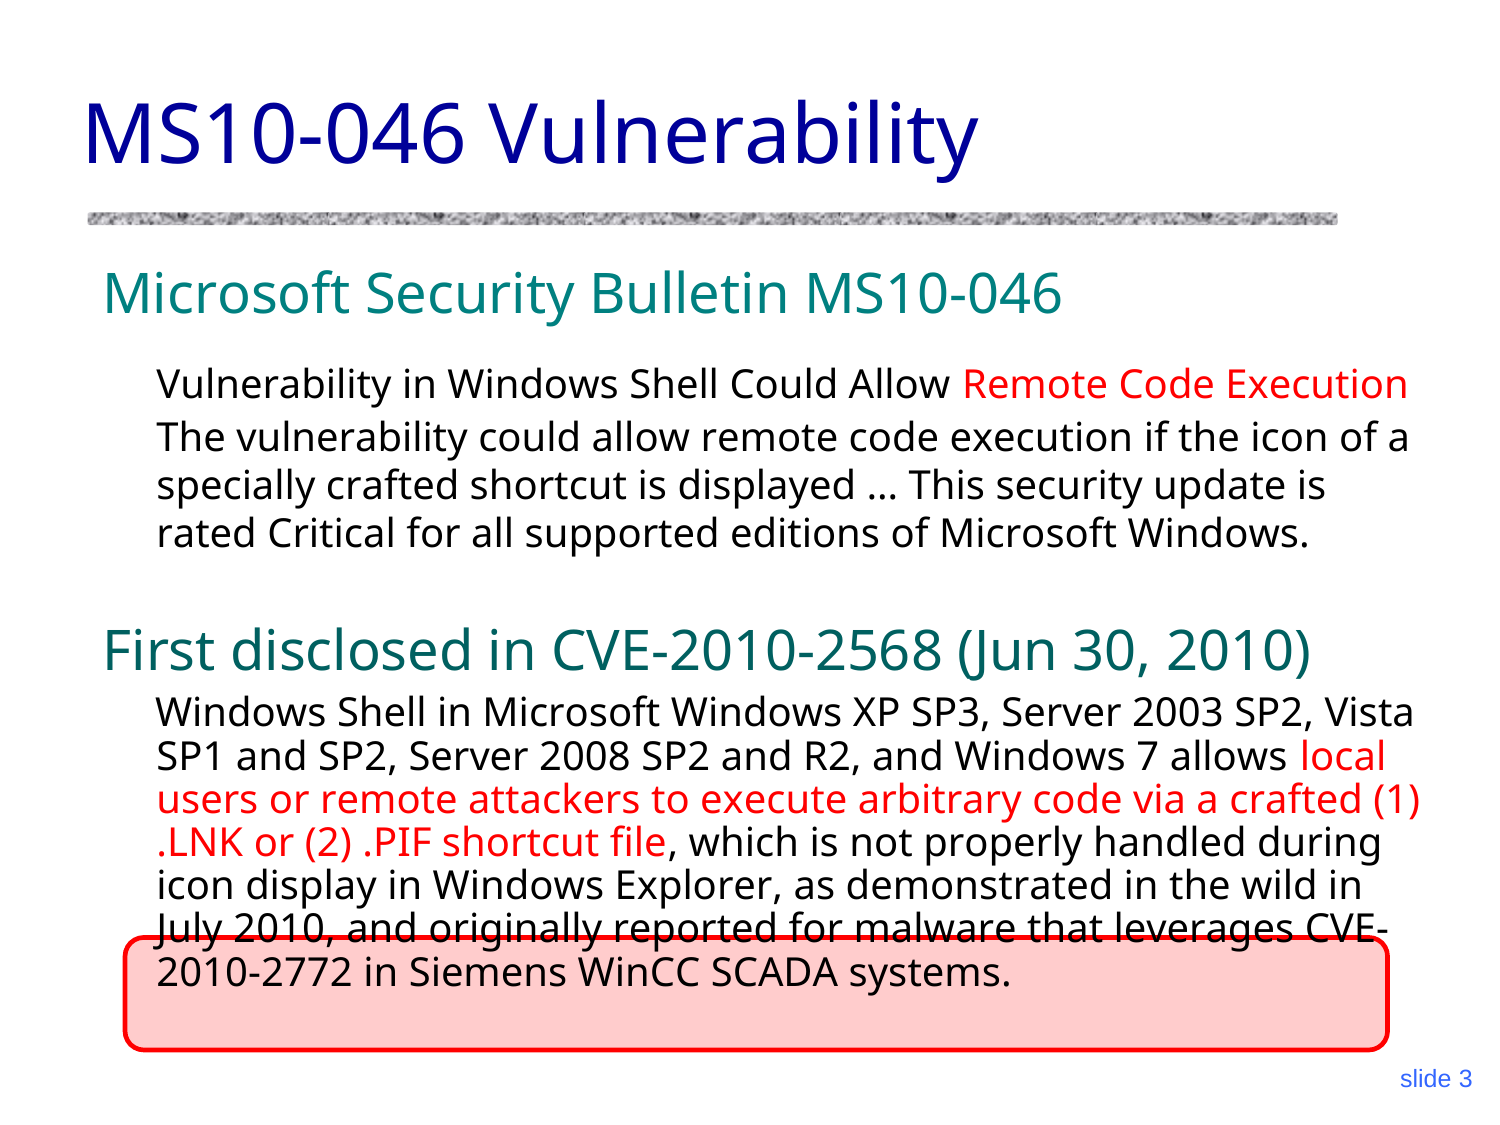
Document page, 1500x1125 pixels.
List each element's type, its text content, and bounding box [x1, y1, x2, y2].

list Microsoft Security Bulletin MS10-046 Vulnerability in Windows Shell Could Allow Remote Code Execution The vulnerability could allow remote code execution if the icon of a specially crafted shortcut is displayed … This security update is rated Critical for all supported editions of Microsoft Windows. First disclosed in CVE-2010-2568 (Jun 30, 2010) Windows Shell in Microsoft Windows XP SP3, Server 2003 SP2, Vista SP1 and SP2, Server 2008 SP2 and R2, and Windows 7 allows local users or remote attackers to execute arbitrary code via a crafted (1) .LNK or (2) .PIF shortcut file, which is not properly handled during icon display in Windows Explorer, as demonstrated in the wild in July 2010, and originally reported for malware that leverages CVE-2010-2772 in Siemens WinCC SCADA systems. [87, 249, 1438, 1101]
title MS10-046 Vulnerability [66, 37, 1342, 188]
text_box slide <number> [1438, 1025, 1488, 1101]
picture [87, 212, 1338, 226]
